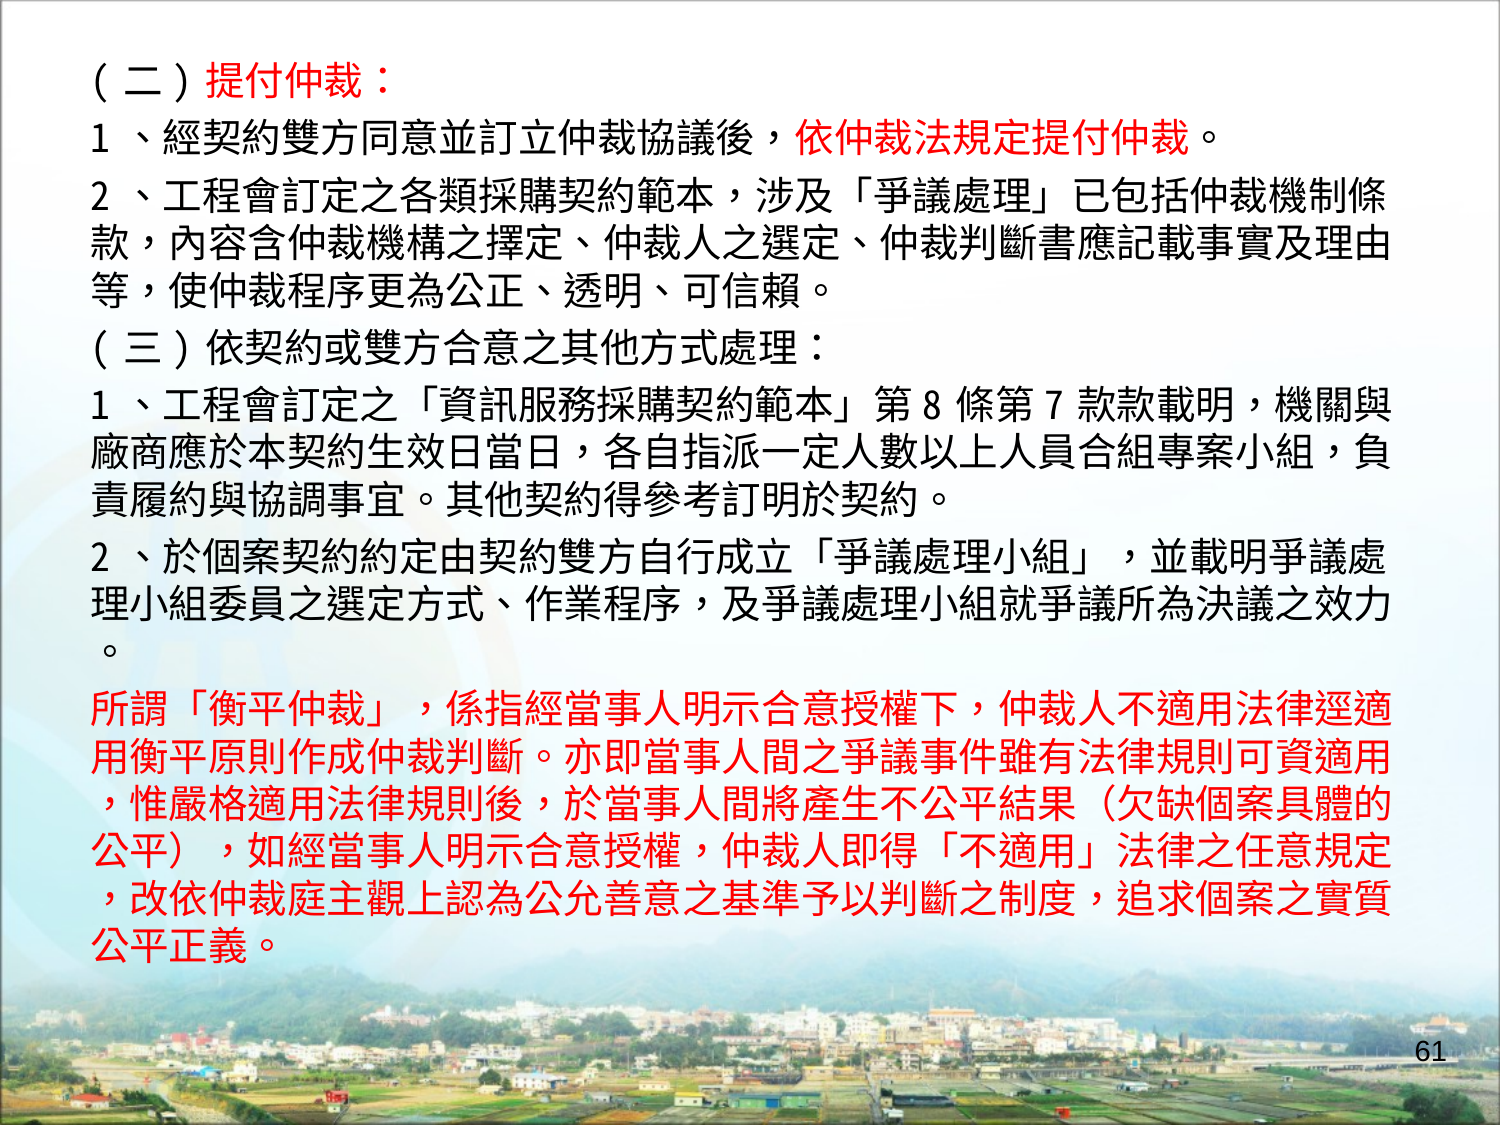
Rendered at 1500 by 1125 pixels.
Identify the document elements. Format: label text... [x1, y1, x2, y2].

text_box <編號> [1111, 1024, 1462, 1103]
picture [0, 0, 1500, 1125]
list (二)提付仲裁： 1、經契約雙方同意並訂立仲裁協議後，依仲裁法規定提付仲裁。 2、工程會訂定之各類採購契約範本，涉及「爭議處理」已包括仲裁機制條款，內容含仲裁機構之擇定、仲裁人之選定、仲裁判斷書應記載事實及理由等，使仲裁程序更為公正、透明、可信賴。 (三)依契約或雙方合意之其他方式處理： 1、工程會訂定之「資訊服務採購契約範本」第8條第7款款載明，機關與廠商應於本契約生效日當日，各自指派一定人數以上人員合組專案小組，負責履約與協調事宜。其他契約得參考訂明於契約。 2、於個案契約約定由契約雙方自行成立「爭議處理小組」，並載明爭議處理小組委員之選定方式、作業程序，及爭議處理小組就爭議所為決議之效力。 所謂「衡平仲裁」，係指經當事人明示合意授權下，仲裁人不適用法律逕適用衡平原則作成仲裁判斷。亦即當事人間之爭議事件雖有法律規則可資適用，惟嚴格適用法律規則後，於當事人間將產生不公平結果（欠缺個案具體的公平），如經當事人明示合意授權，仲裁人即得「不適用」法律之任意規定，改依仲裁庭主觀上認為公允善意之基準予以判斷之制度，追求個案之實質公平正義。 [75, 48, 1426, 1005]
